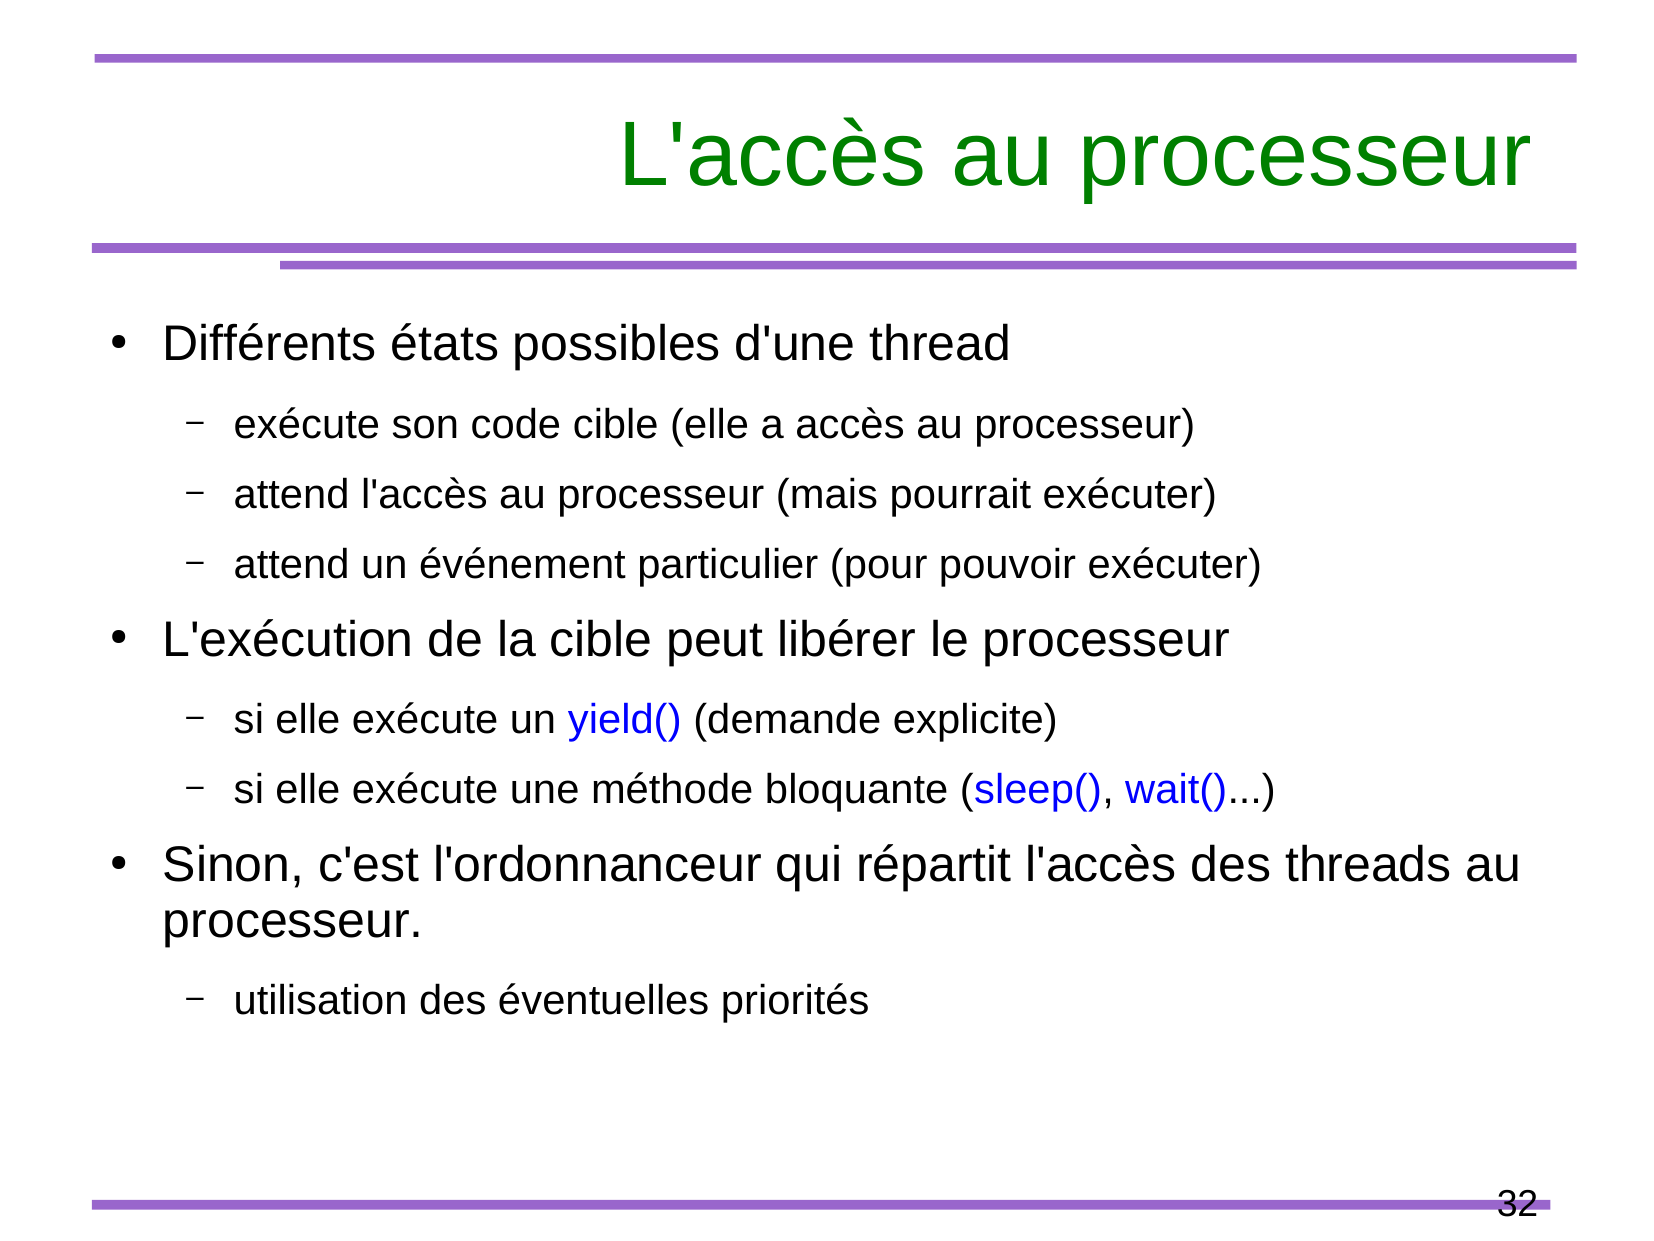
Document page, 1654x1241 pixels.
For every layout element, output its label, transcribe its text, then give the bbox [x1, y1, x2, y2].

title L'accès au processeur [121, 49, 1534, 257]
list Différents états possibles d'une thread exécute son code cible (elle a accès au processeur) attend l'accès au processeur (mais pourrait exécuter) attend un événement particulier (pour pouvoir exécuter) L'exécution de la cible peut libérer le processeur si elle exécute un yield() (demande explicite) si elle exécute une méthode bloquante (sleep(), wait()...) Sinon, c'est l'ordonnanceur qui répartit l'accès des threads au processeur. utilisation des éventuelles priorités [92, 315, 1563, 1163]
